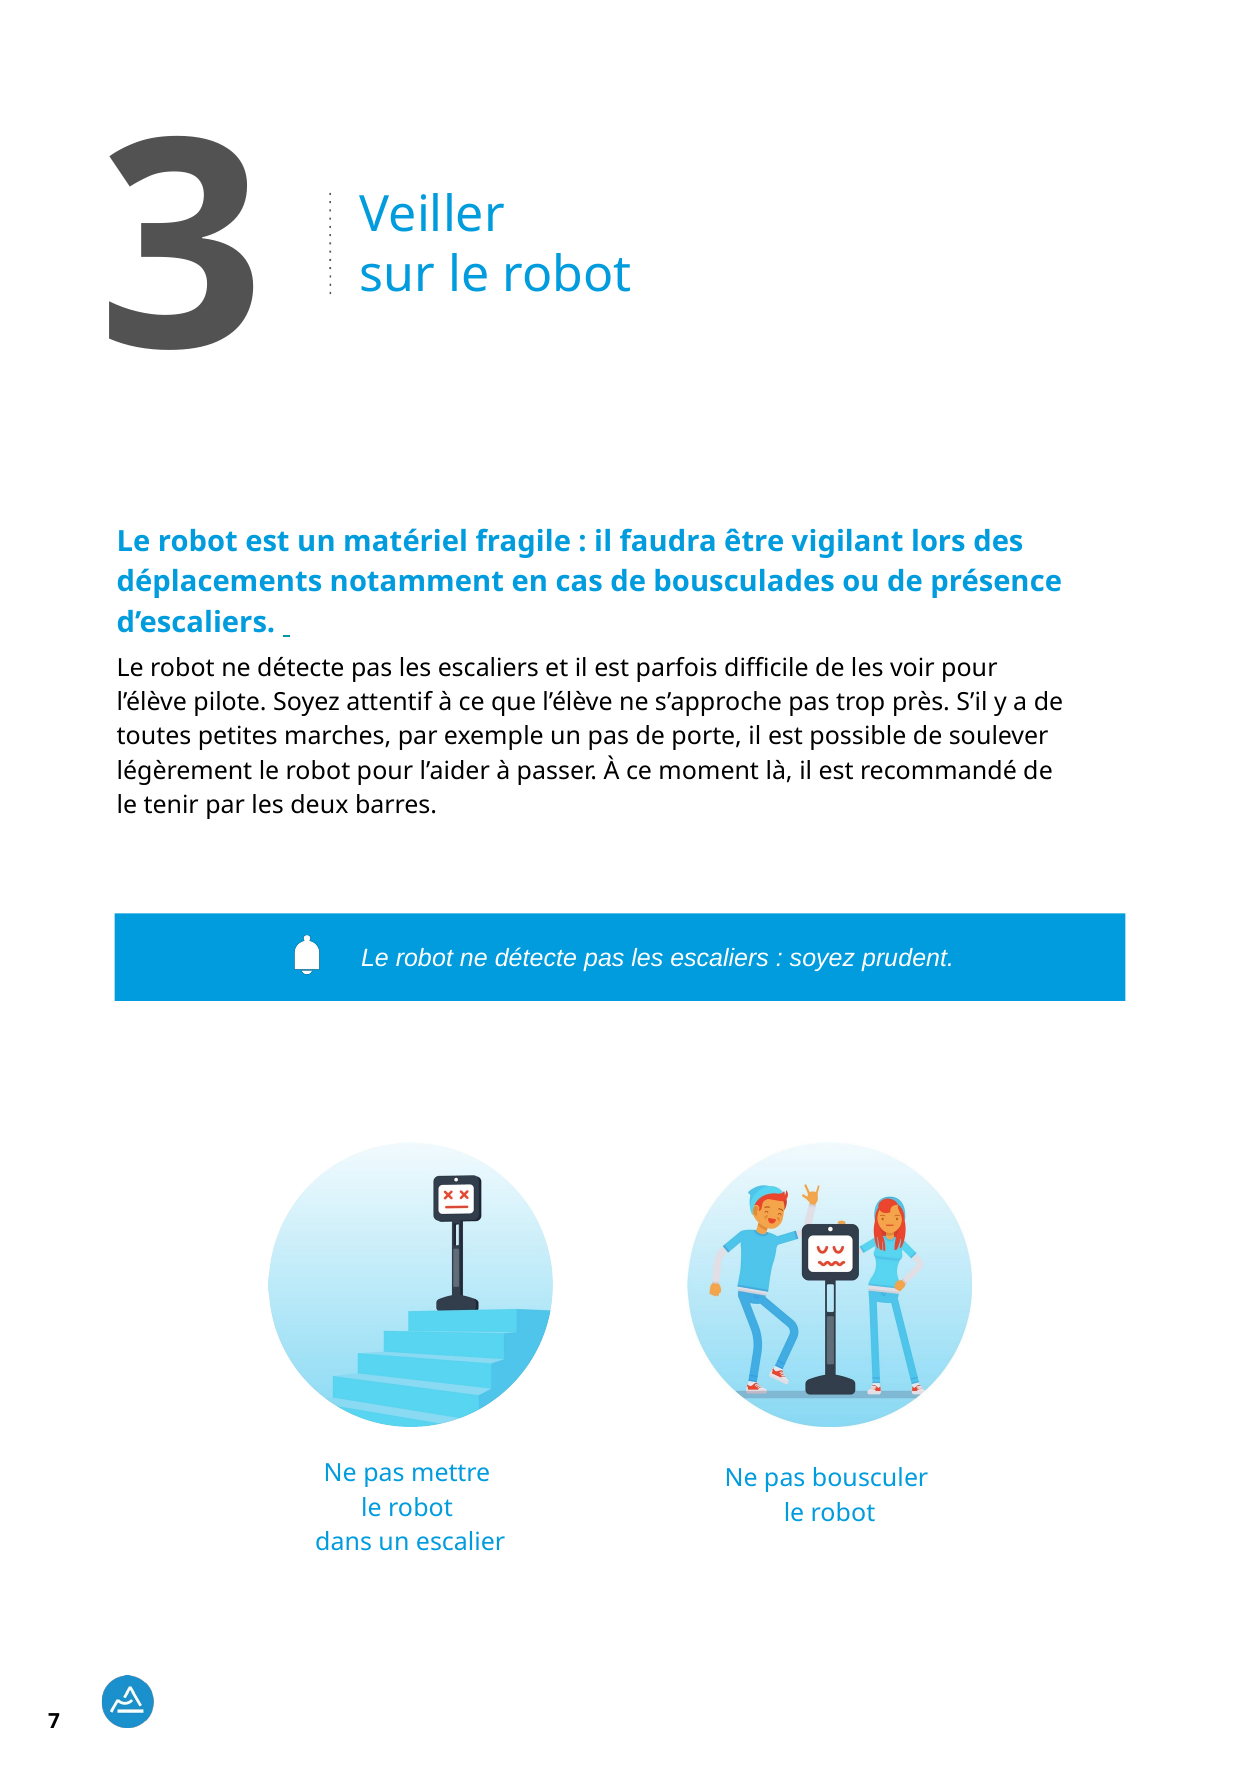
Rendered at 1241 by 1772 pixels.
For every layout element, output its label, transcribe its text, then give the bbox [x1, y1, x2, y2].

text_box Ne pas mettre le robot dans un escalier [268, 1442, 553, 1565]
text_box Ne pas bousculer le robot [687, 1442, 972, 1565]
text_box 7 [8, 1670, 75, 1748]
text_box [114, 913, 1126, 1001]
picture [101, 1675, 161, 1728]
text_box Le robot est un matériel fragile : il faudra être vigilant lors des déplacements notamment en cas de bousculades ou de présence d’escaliers. [101, 501, 1129, 683]
text_box Veiller sur le robot [344, 166, 1149, 472]
picture [687, 1142, 972, 1427]
picture [268, 1142, 553, 1427]
text_box Le robot ne détecte pas les escaliers : soyez prudent. [346, 926, 972, 979]
text_box 3 [83, 40, 390, 370]
text_box Le robot ne détecte pas les escaliers et il est parfois difficile de les voir pour l’élève pilote. Soyez attentif à ce que l’élève ne s’approche pas trop près. S’il y a de toutes petites marches, par exemple un pas de porte, il est possible de soulever légèrement le robot pour l’aider à passer. À ce moment là, il est recommandé de le tenir par les deux barres. [101, 631, 1090, 899]
picture [295, 936, 319, 974]
